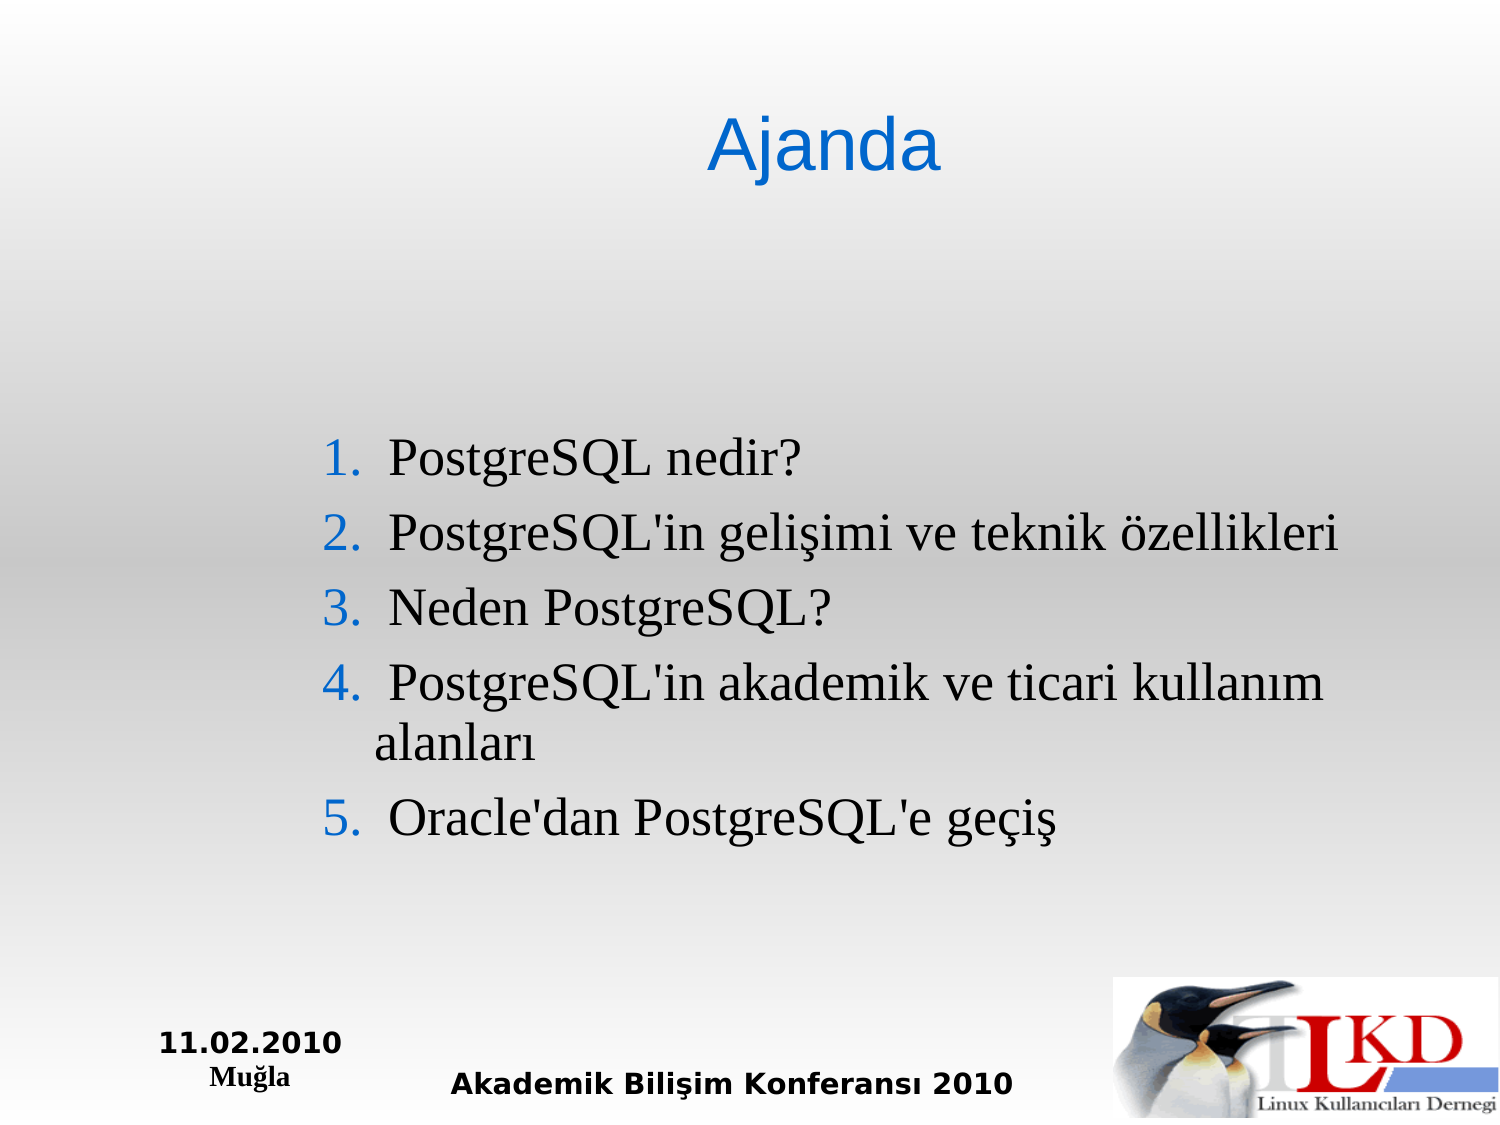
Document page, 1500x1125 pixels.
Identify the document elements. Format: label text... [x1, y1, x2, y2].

picture [1113, 977, 1499, 1118]
title Ajanda [224, 49, 1425, 238]
